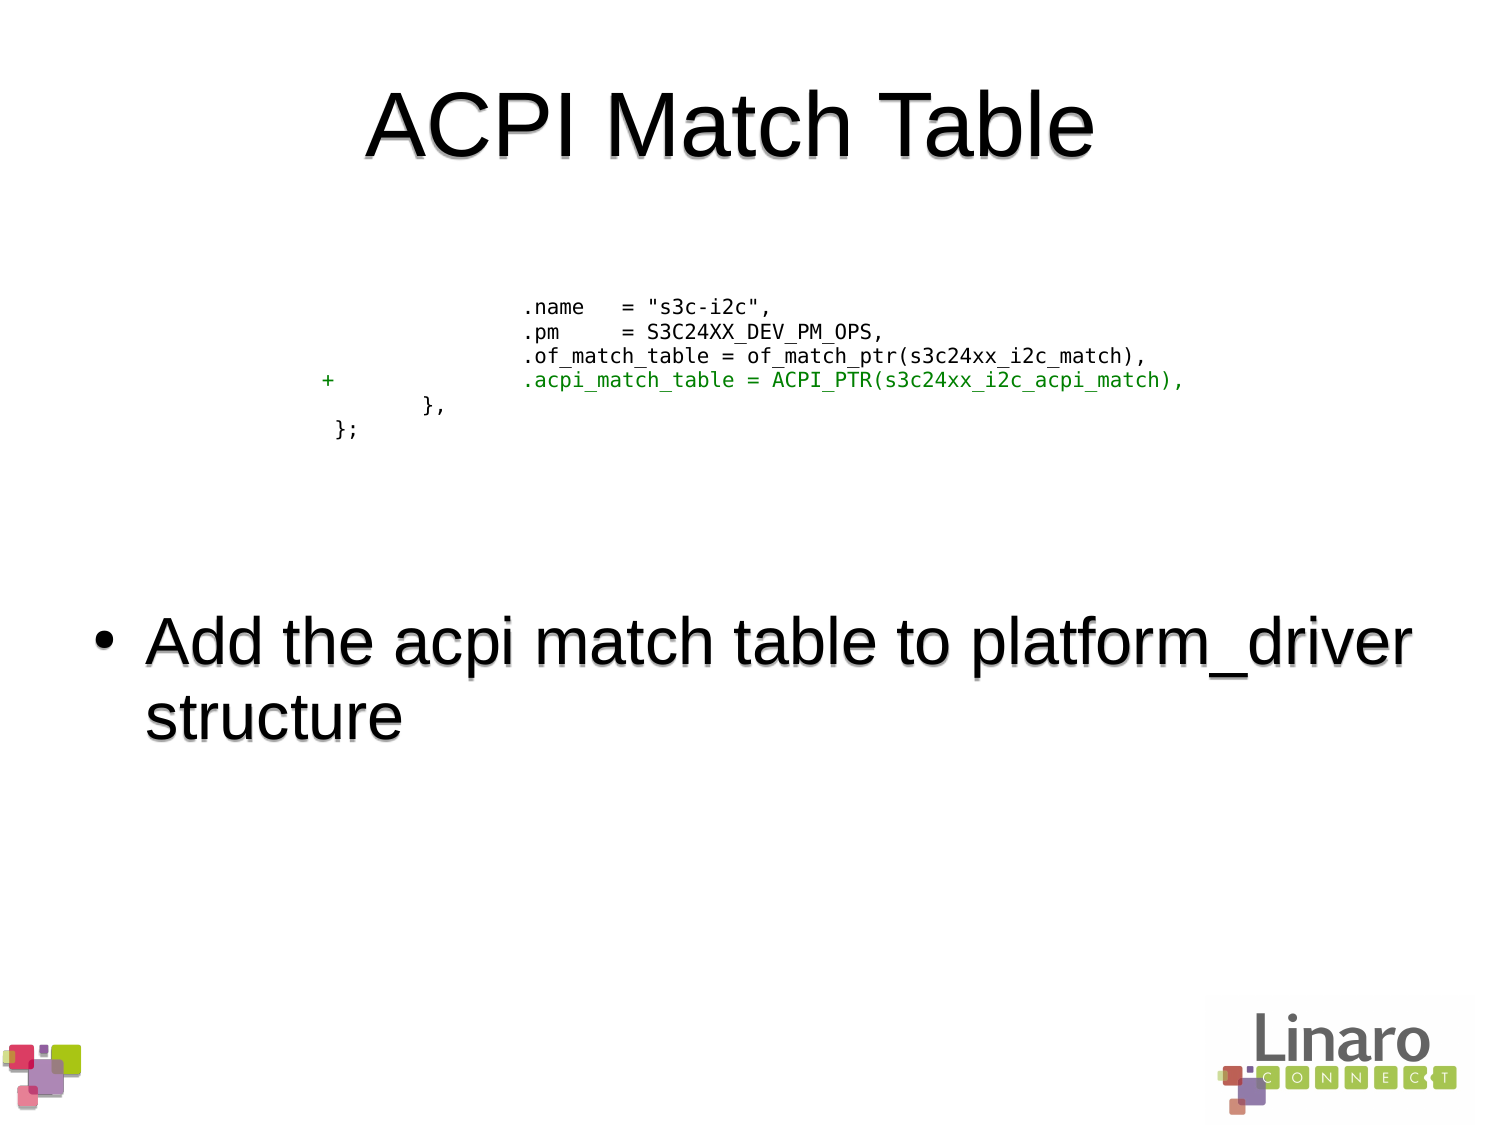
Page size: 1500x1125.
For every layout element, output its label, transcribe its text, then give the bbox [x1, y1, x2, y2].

picture [0, 1041, 84, 1125]
picture [1205, 995, 1475, 1125]
text_box .name = "s3c-i2c", .pm = S3C24XX_DEV_PM_OPS, .of_match_table = of_match_ptr(s3c24xx_i2c_match), + .acpi_match_table = ACPI_PTR(s3c24xx_i2c_acpi_match), }, }; [307, 288, 1200, 449]
title ACPI Match Table [56, 27, 1407, 223]
list Add the acpi match table to platform_driver structure [75, 603, 1425, 916]
